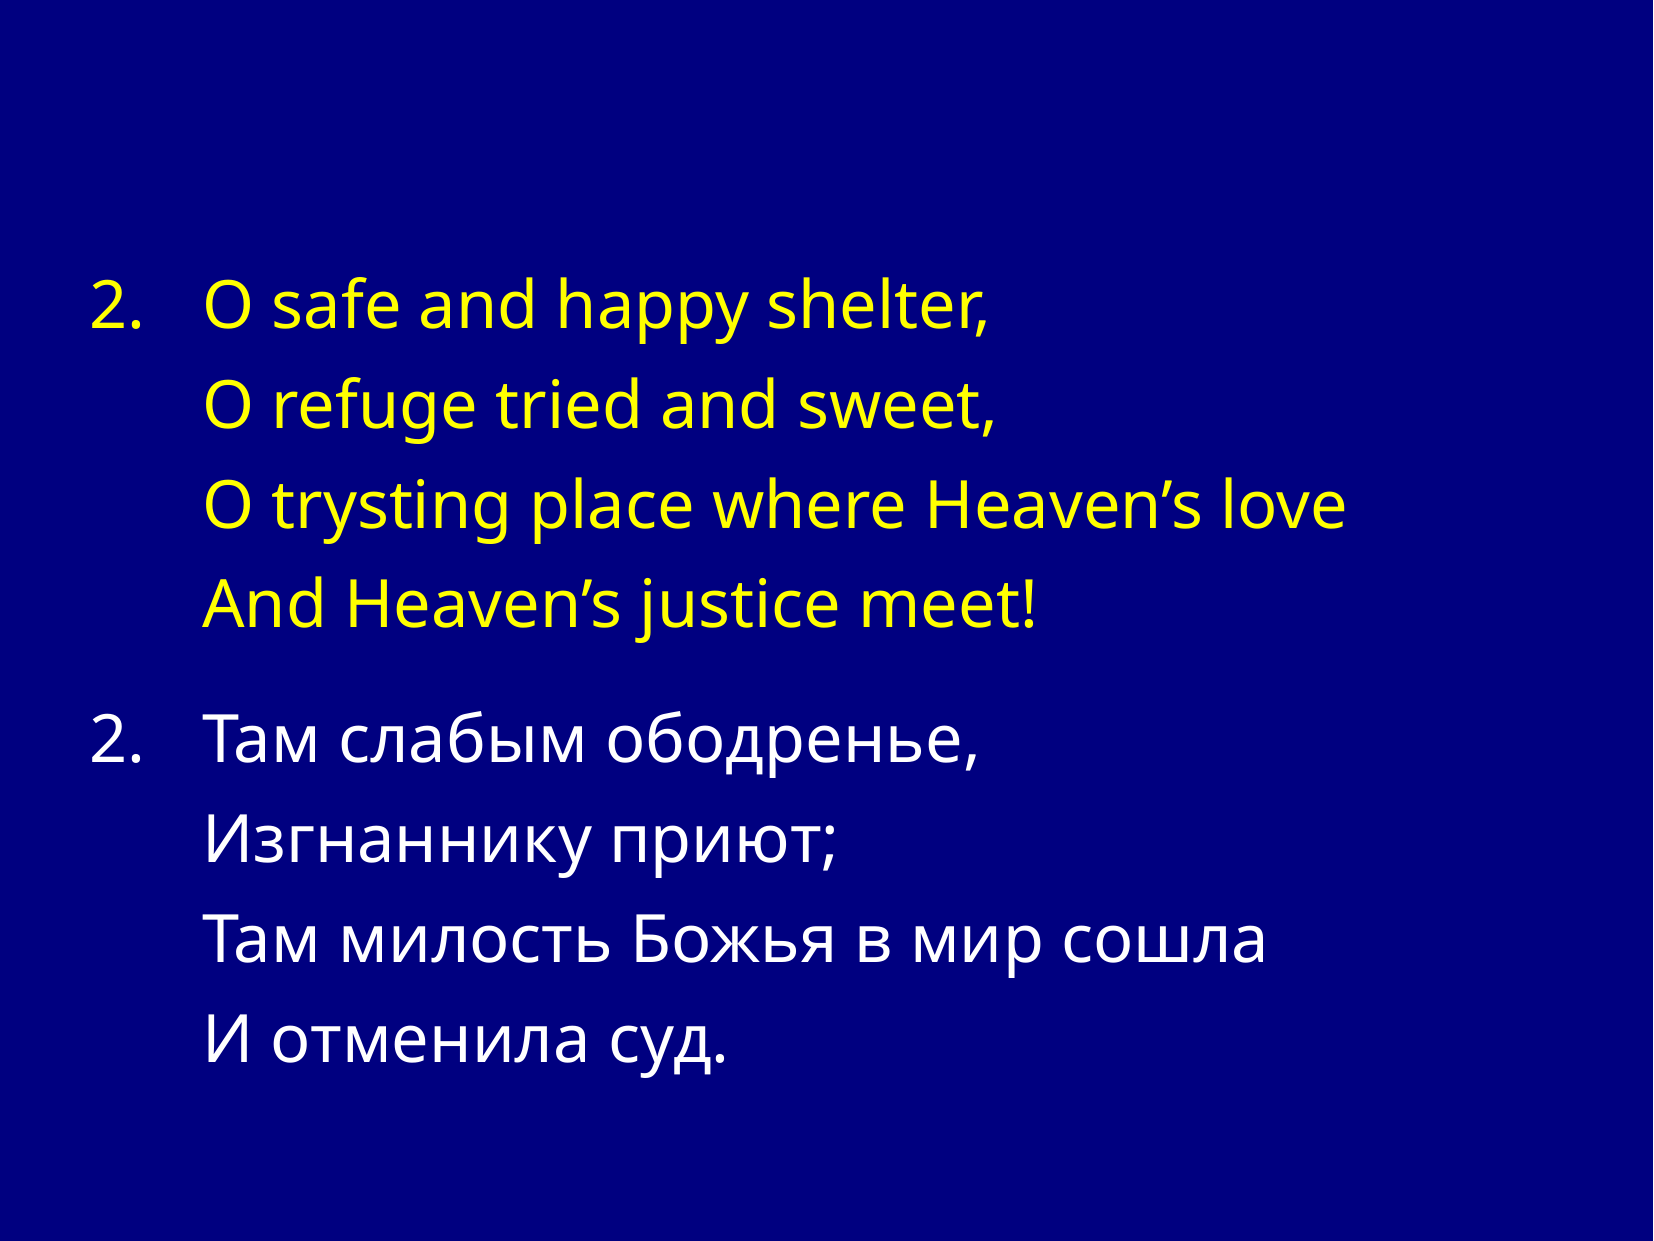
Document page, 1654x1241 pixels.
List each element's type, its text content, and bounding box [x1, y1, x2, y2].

text_box 2. Там слабым ободренье, Изгнаннику приют; Там милость Божья в мир сошла И отменила суд. [75, 675, 1576, 1163]
text_box 2. O safe and happy shelter, O refuge tried and sweet, O trysting place where Heaven’s love And Heaven’s justice meet! [75, 150, 1576, 638]
